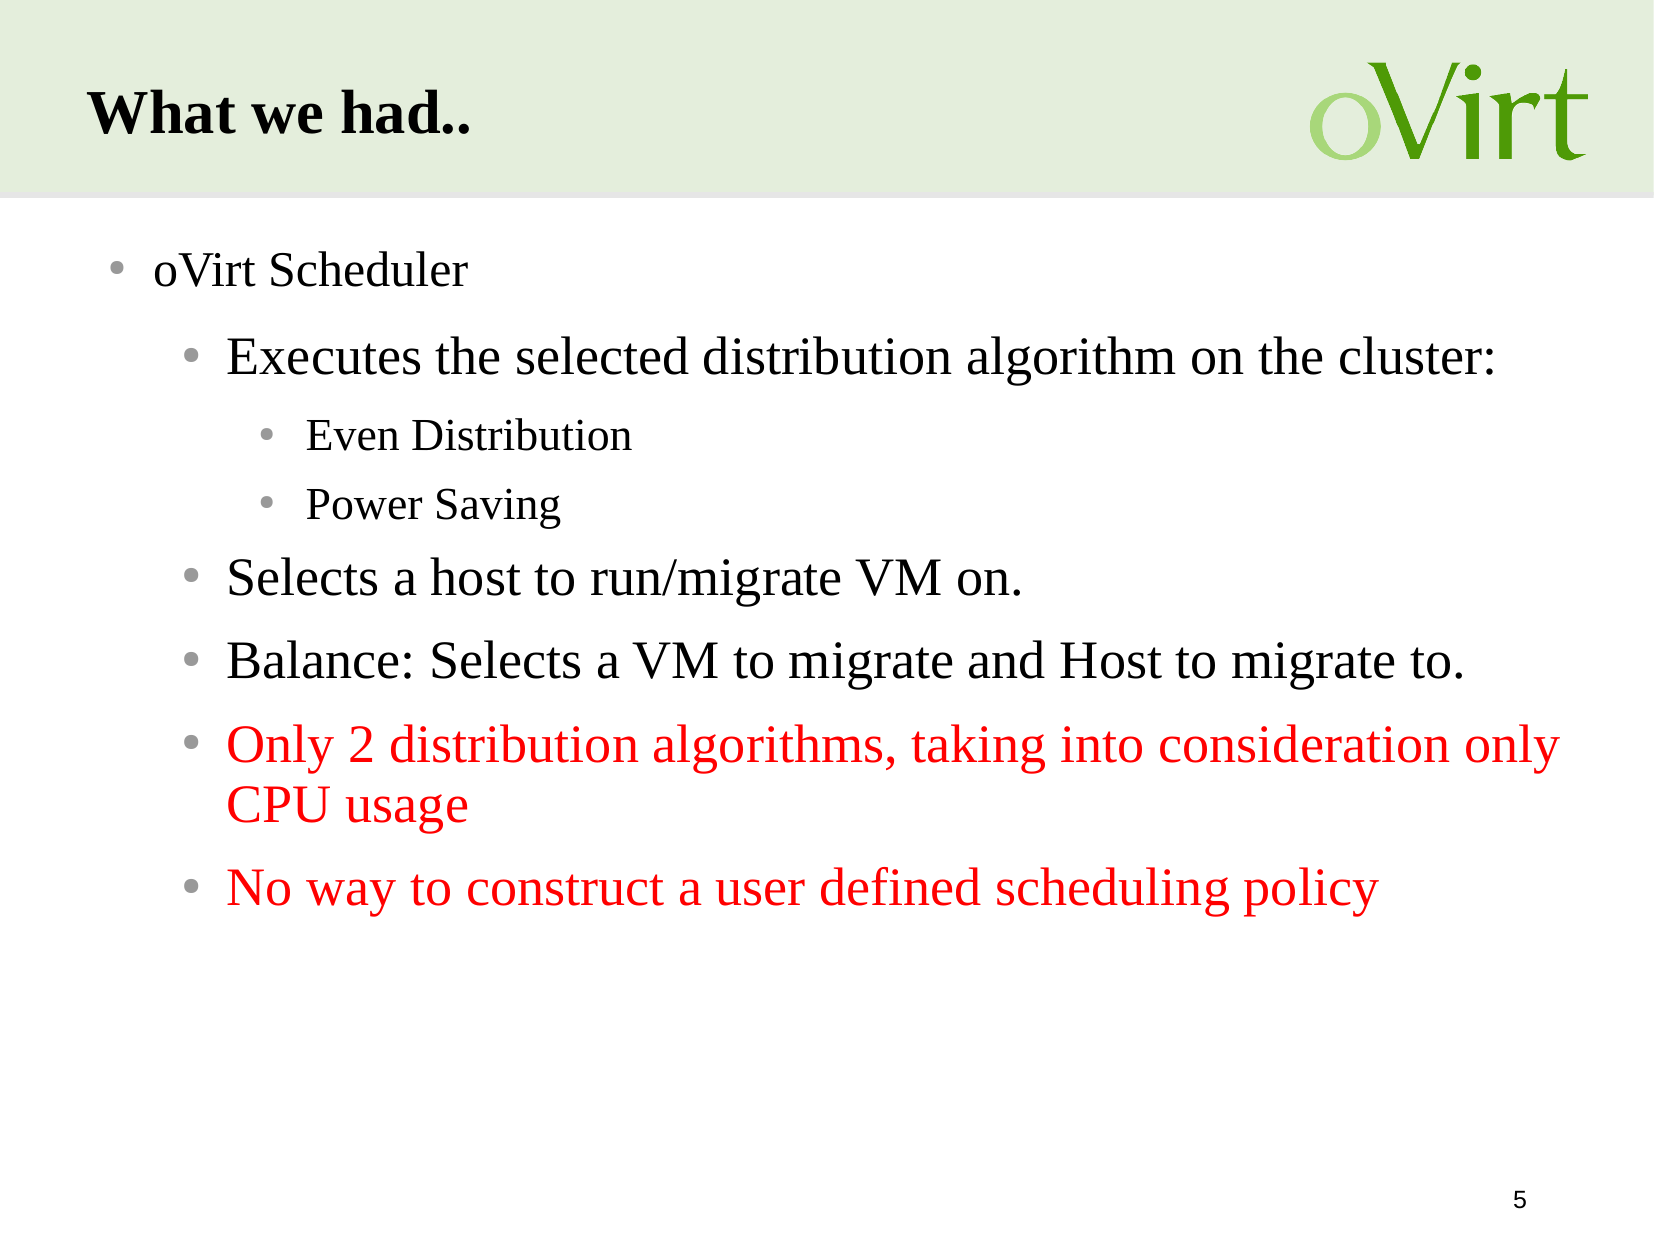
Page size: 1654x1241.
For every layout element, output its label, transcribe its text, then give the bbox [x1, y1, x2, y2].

title What we had.. [86, 36, 1307, 188]
picture [1307, 36, 1613, 180]
list oVirt Scheduler Executes the selected distribution algorithm on the cluster: Even Distribution Power Saving Selects a host to run/migrate VM on. Balance: Selects a VM to migrate and Host to migrate to. Only 2 distribution algorithms, taking into consideration only CPU usage No way to construct a user defined scheduling policy [93, 241, 1582, 932]
